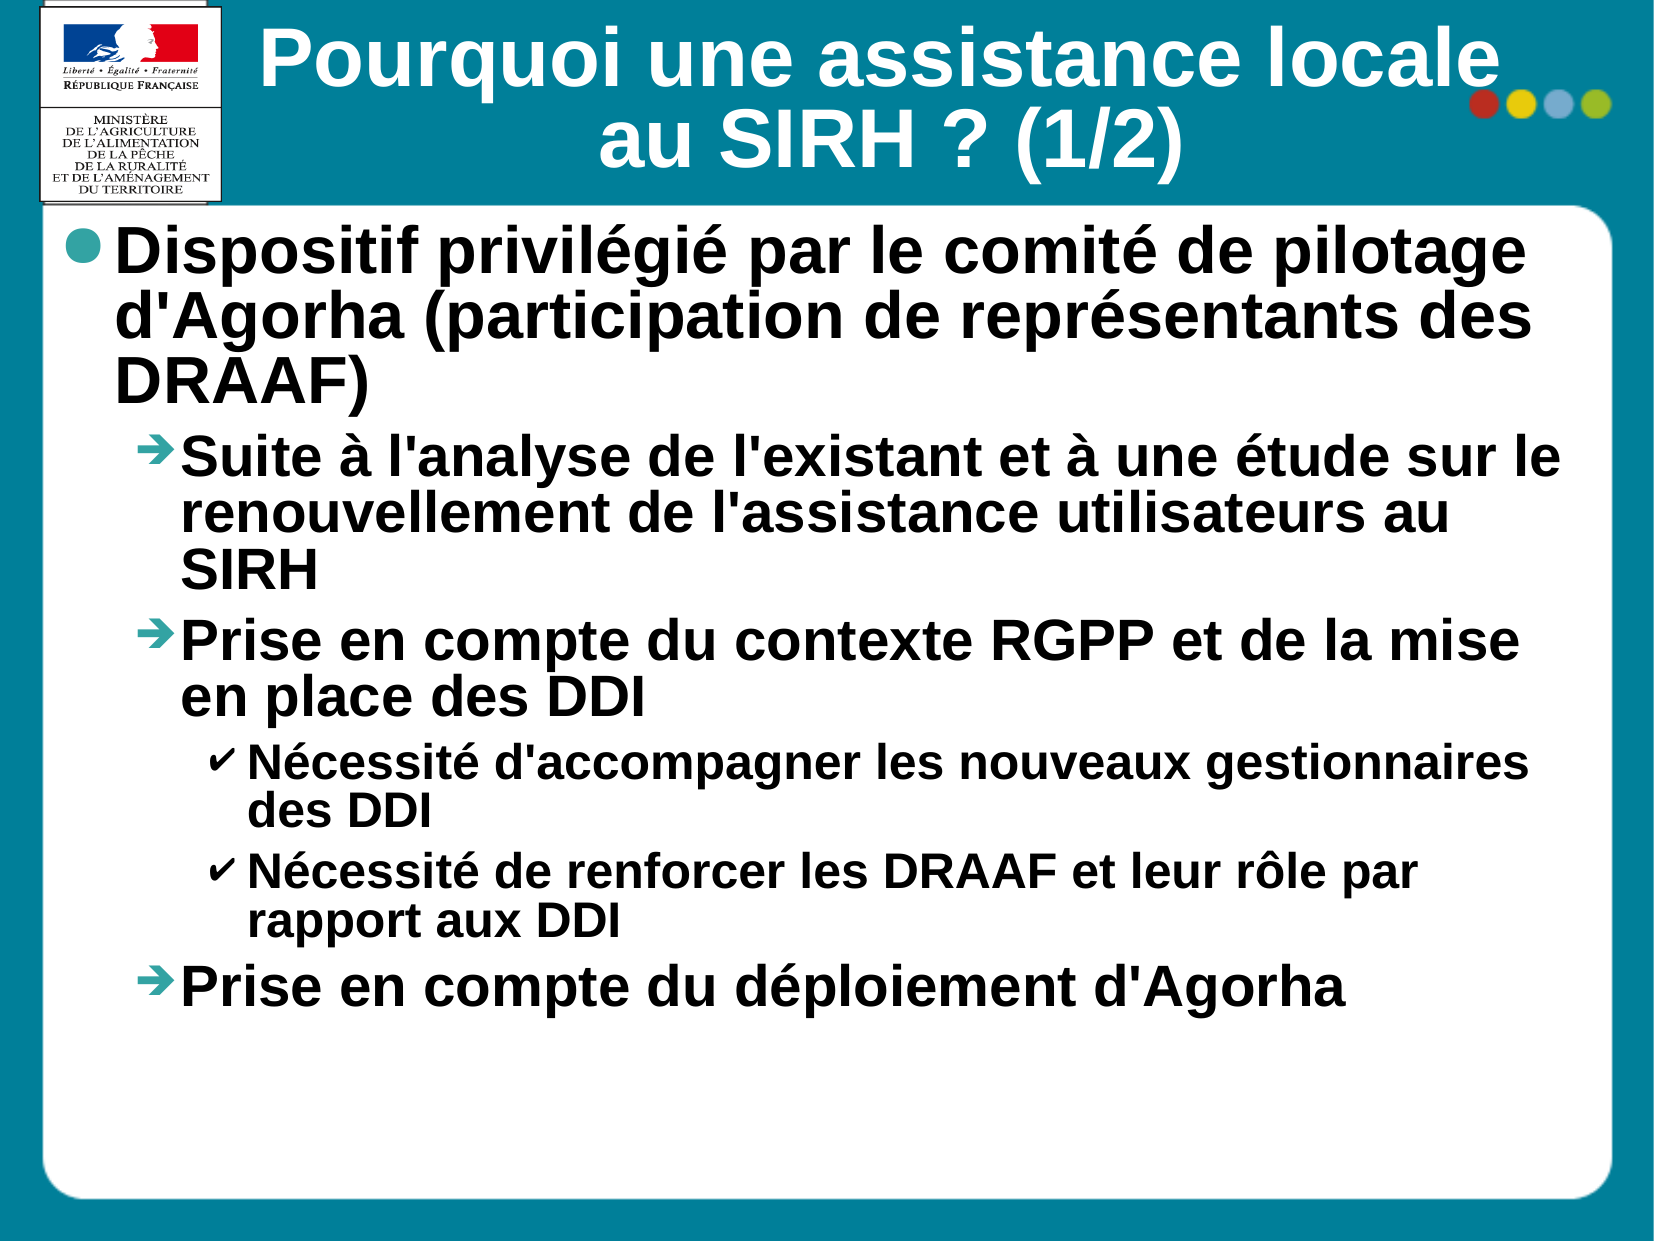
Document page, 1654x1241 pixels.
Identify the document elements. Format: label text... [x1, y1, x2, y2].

title Pourquoi une assistance locale au SIRH ? (1/2) [218, 0, 1566, 221]
list Dispositif privilégié par le comité de pilotage d'Agorha (participation de représentants des DRAAF) Suite à l'analyse de l'existant et à une étude sur le renouvellement de l'assistance utilisateurs au SIRH Prise en compte du contexte RGPP et de la mise en place des DDI Nécessité d'accompagner les nouveaux gestionnaires des DDI Nécessité de renforcer les DRAAF et leur rôle par rapport aux DDI Prise en compte du déploiement d'Agorha [59, 221, 1595, 1204]
picture [0, 0, 1654, 1241]
